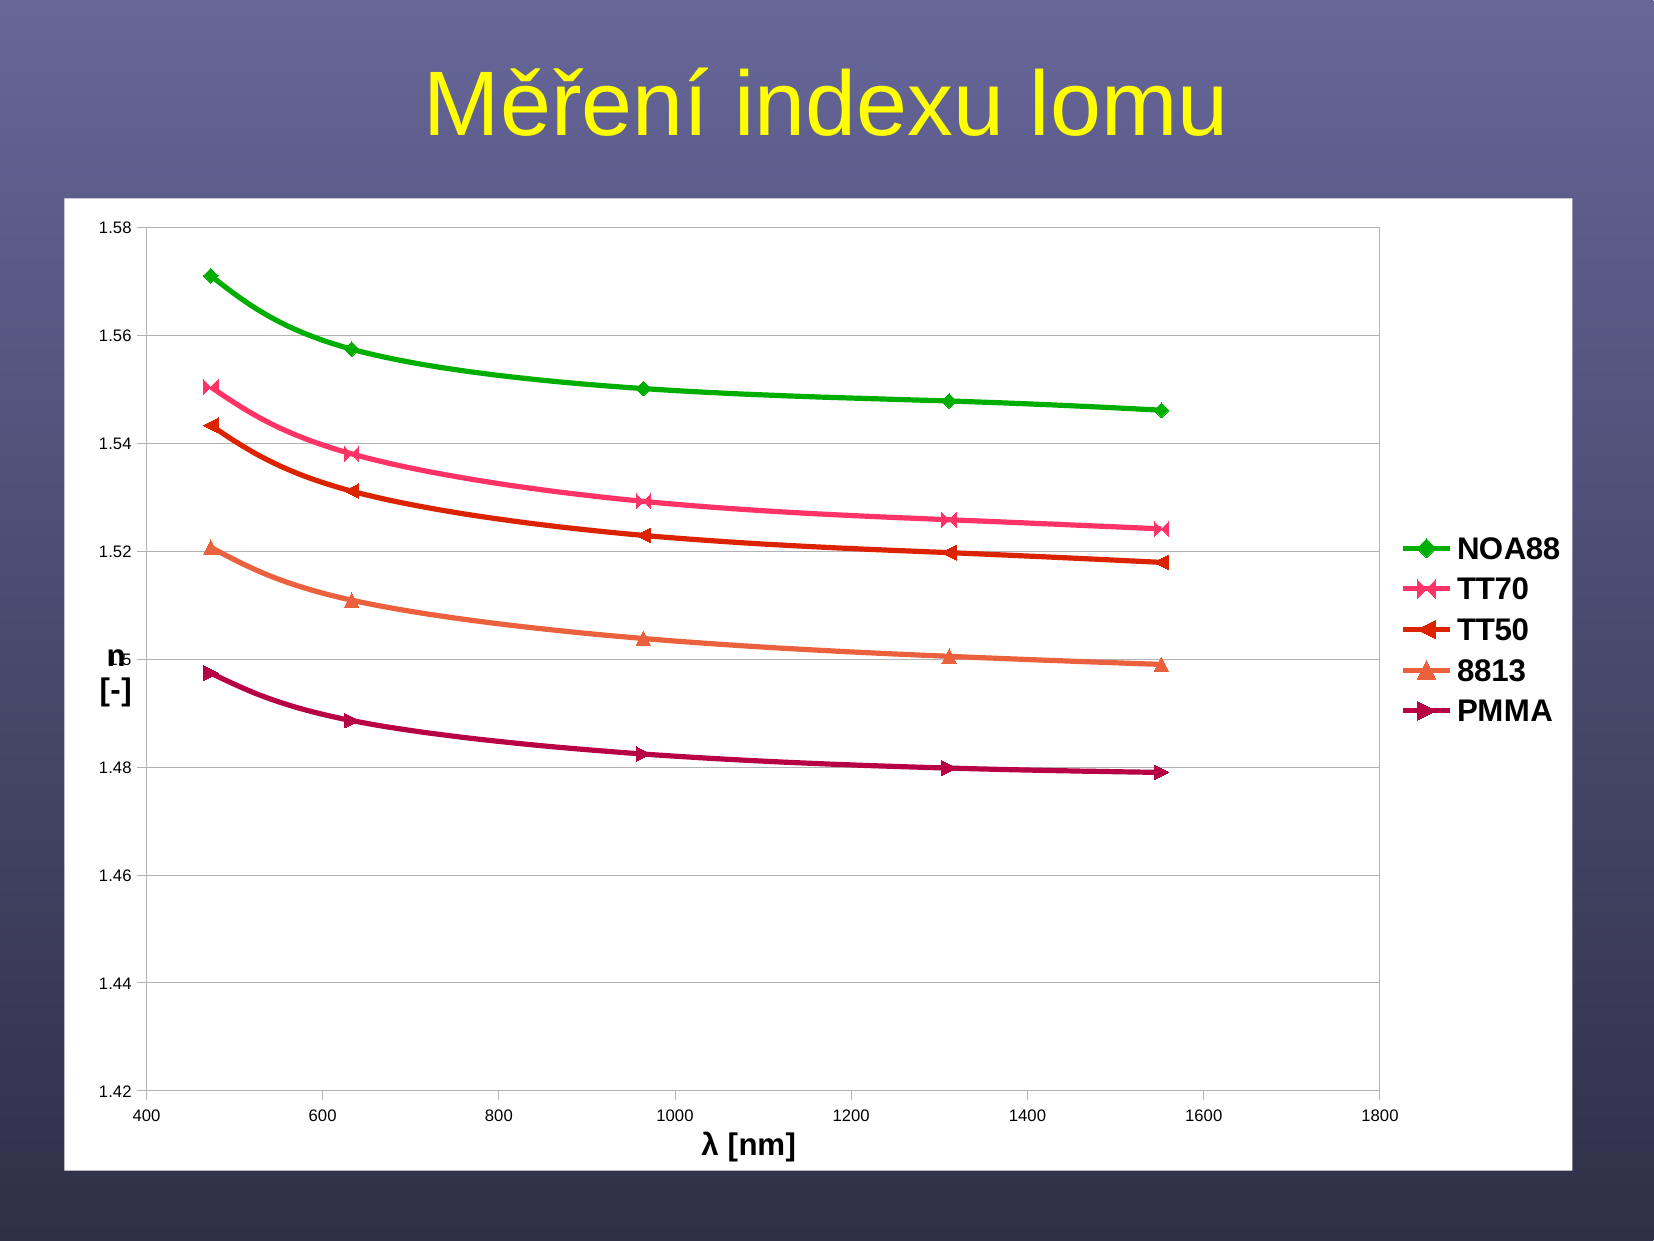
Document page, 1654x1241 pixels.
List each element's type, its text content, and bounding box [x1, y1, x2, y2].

title Měření indexu lomu [82, 0, 1571, 198]
chart [64, 198, 1573, 1171]
